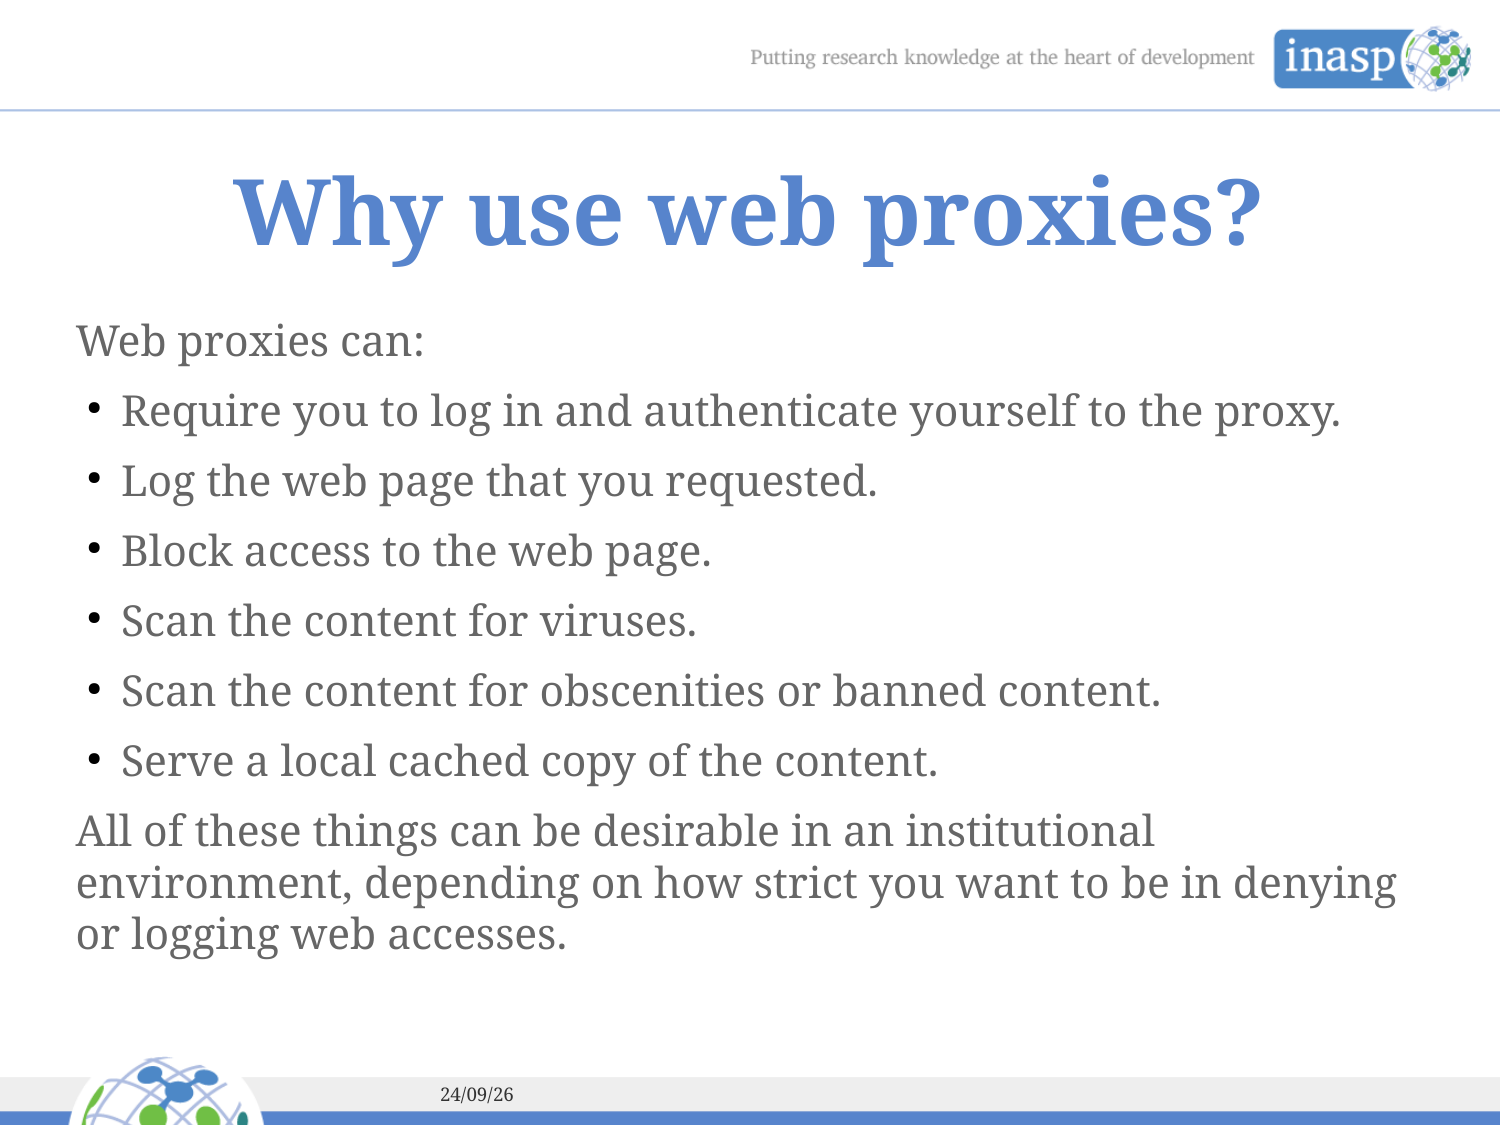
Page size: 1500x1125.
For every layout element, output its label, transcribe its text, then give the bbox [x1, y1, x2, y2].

picture [0, 0, 1500, 1125]
list Web proxies can: Require you to log in and authenticate yourself to the proxy. Log the web page that you requested. Block access to the web page. Scan the content for viruses. Scan the content for obscenities or banned content. Serve a local cached copy of the content. All of these things can be desirable in an institutional environment, depending on how strict you want to be in denying or logging web accesses. [75, 313, 1426, 967]
title Why use web proxies? [75, 129, 1426, 313]
